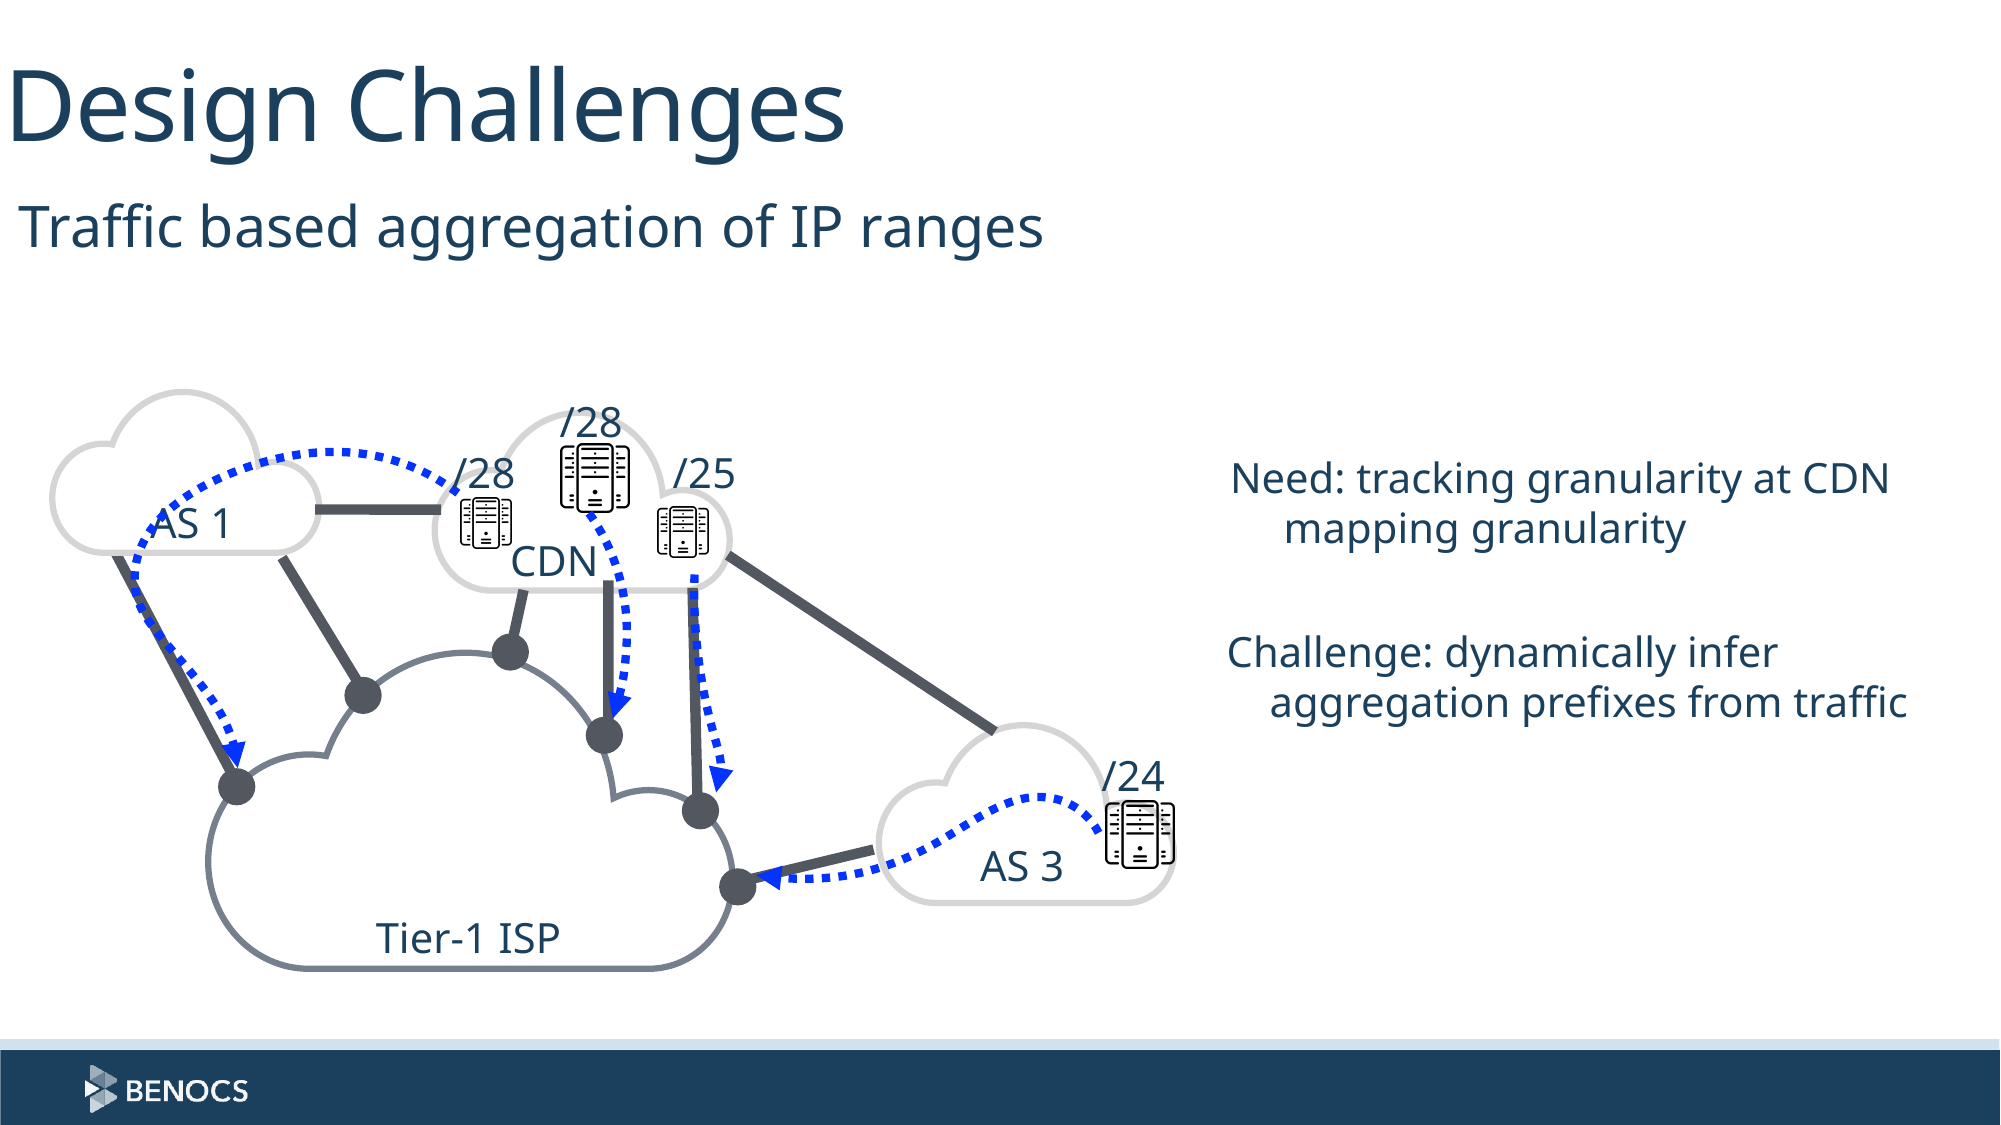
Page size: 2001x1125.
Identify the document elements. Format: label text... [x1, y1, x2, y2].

text_box /28 [555, 391, 628, 451]
picture [560, 443, 630, 513]
text_box AS 1 [145, 492, 239, 551]
picture [657, 506, 709, 559]
text_box [585, 716, 624, 754]
text_box AS 3 [975, 835, 1069, 895]
text_box /25 [668, 442, 741, 502]
text_box [344, 676, 382, 714]
picture [460, 502, 512, 549]
list Traffic based aggregation of IP ranges [0, 191, 1803, 273]
text_box Tier-1 ISP [371, 907, 566, 967]
text_box /28 [447, 442, 528, 502]
text_box [491, 633, 529, 671]
text_box [681, 792, 720, 830]
text_box [719, 868, 757, 906]
picture [84, 1063, 248, 1114]
text_box [218, 768, 256, 806]
text_box /24 [1097, 745, 1170, 804]
text_box CDN [505, 529, 604, 589]
title Design Challenges [0, 52, 1803, 191]
text_box Challenge: dynamically infer aggregation prefixes from traffic [1222, 621, 2000, 730]
text_box Need: tracking granularity at CDN mapping granularity [1225, 447, 1979, 557]
picture [1105, 800, 1175, 869]
